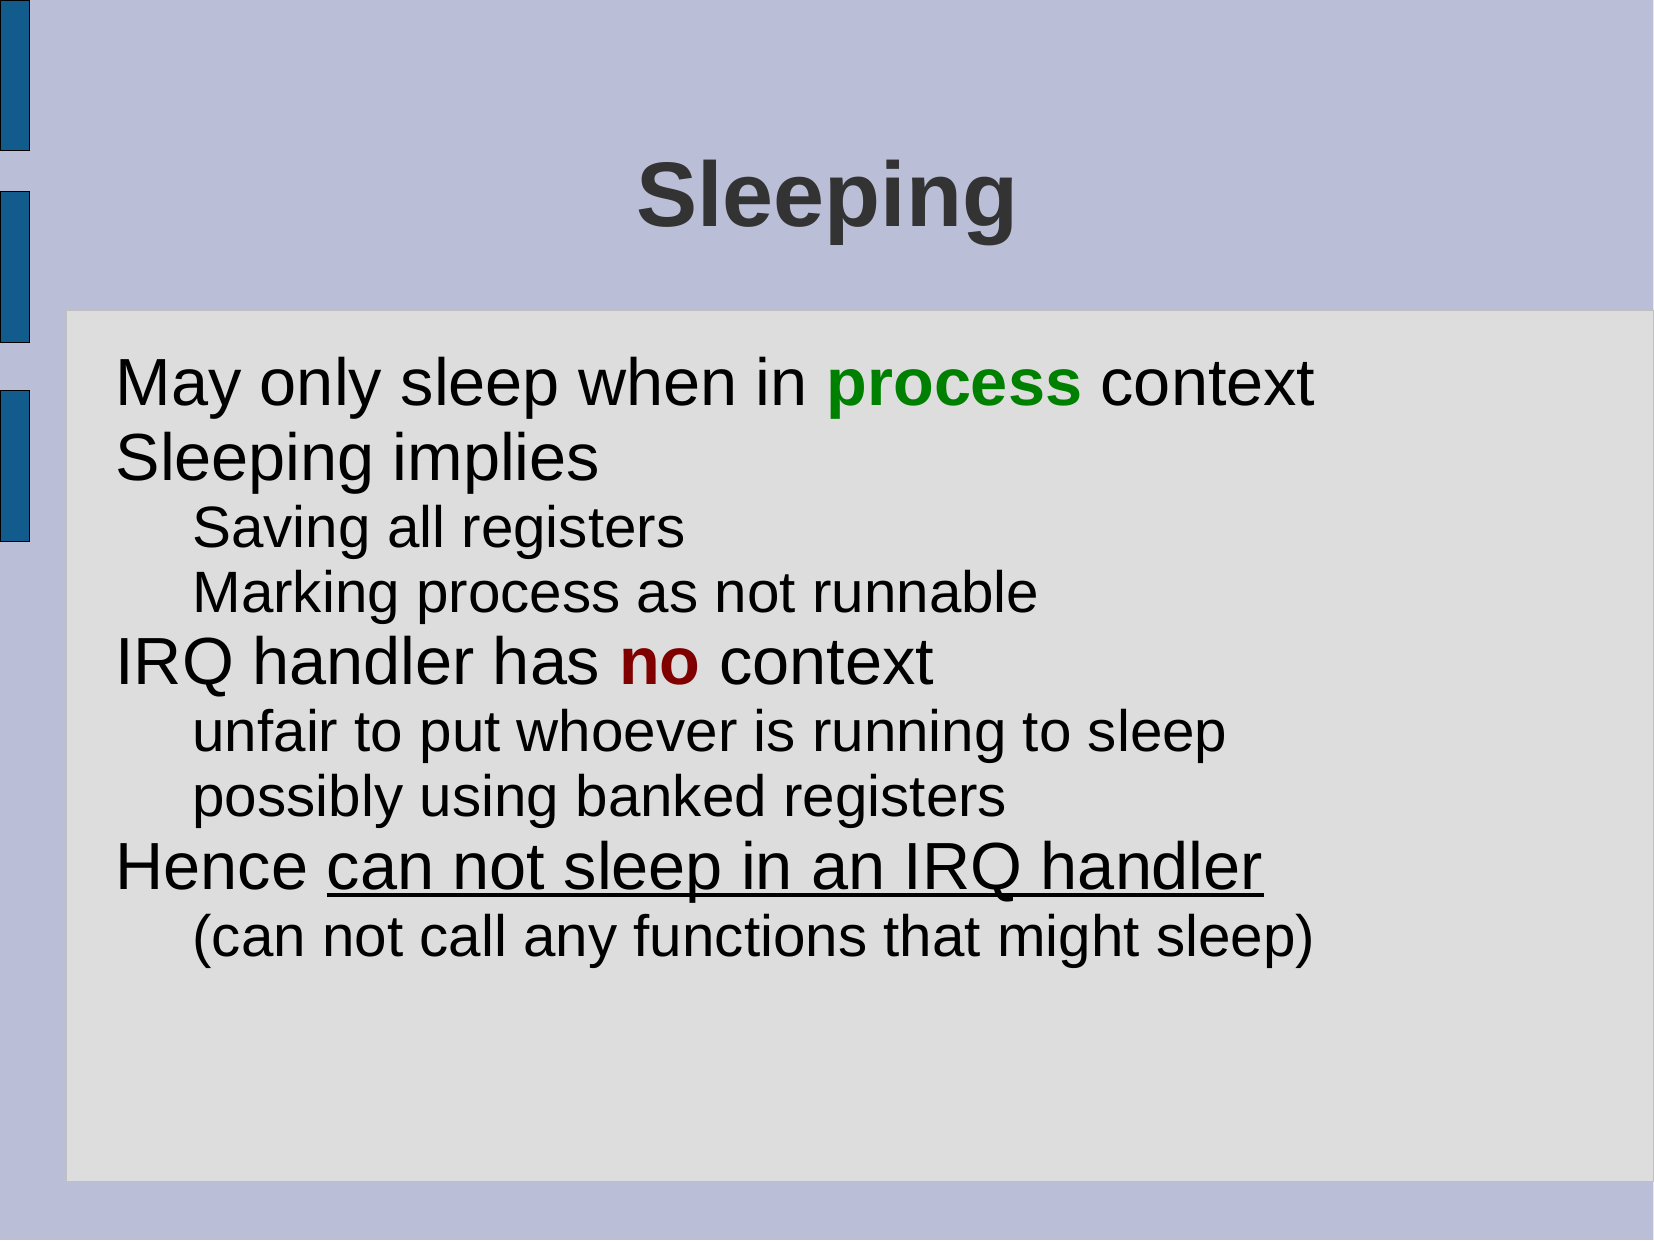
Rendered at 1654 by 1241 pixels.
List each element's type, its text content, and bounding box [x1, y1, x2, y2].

title Sleeping [121, 98, 1534, 291]
list May only sleep when in process context Sleeping implies Saving all registers Marking process as not runnable IRQ handler has no context unfair to put whoever is running to sleep possibly using banked registers Hence can not sleep in an IRQ handler (can not call any functions that might sleep) [97, 344, 1571, 1112]
